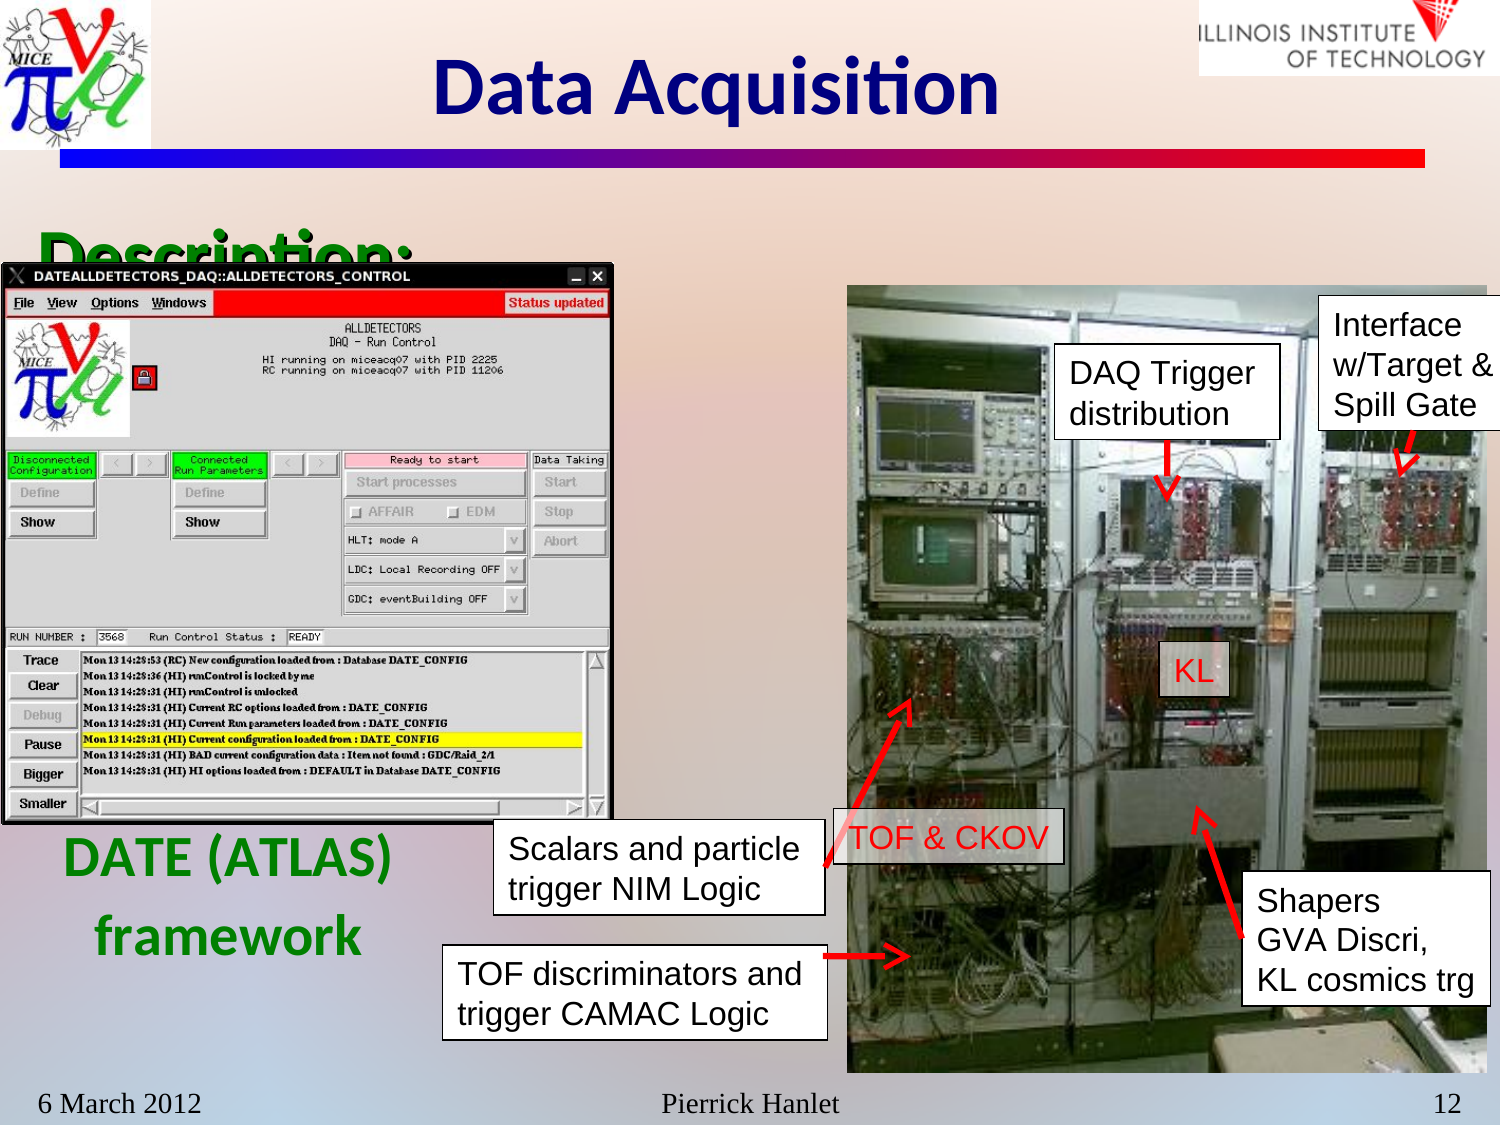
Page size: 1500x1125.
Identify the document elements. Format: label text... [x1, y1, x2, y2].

text_box DATE (ATLAS) framework [0, 832, 458, 990]
text_box Shapers GVA Discri, KL cosmics trg [1241, 871, 1491, 1007]
text_box TOF discriminators and trigger CAMAC Logic [442, 944, 828, 1041]
text_box Description: [37, 187, 1463, 324]
text_box TOF & CKOV [833, 808, 1065, 864]
title Data Acquisition [234, 38, 1200, 151]
text_box Interface w/Target & Spill Gate [1318, 295, 1500, 431]
text_box KL [1159, 641, 1230, 698]
text_box Scalars and particle trigger NIM Logic [493, 819, 826, 916]
text_box DAQ Trigger distribution [1054, 344, 1280, 440]
picture [0, 0, 1500, 1125]
